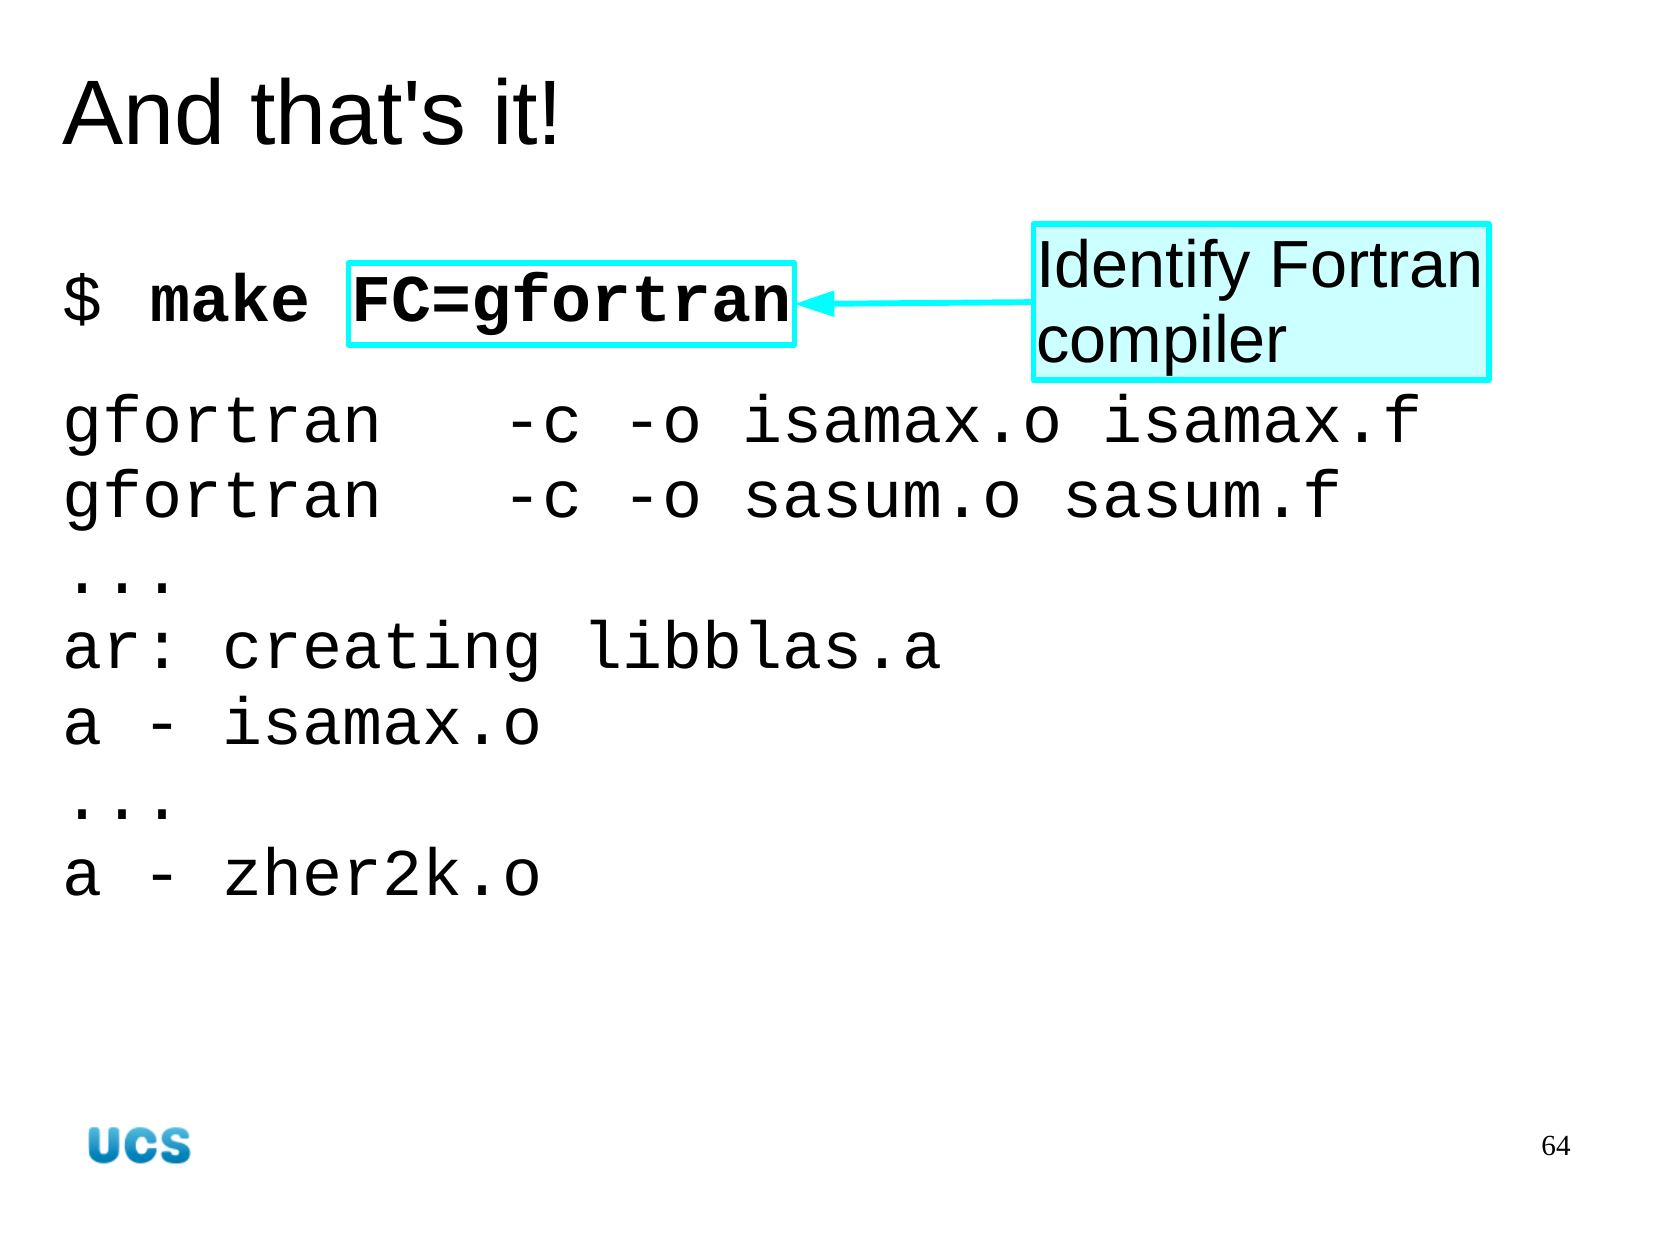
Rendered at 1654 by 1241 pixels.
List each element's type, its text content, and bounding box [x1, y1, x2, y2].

text_box FC=gfortran [348, 263, 795, 345]
text_box And that's it! [59, 59, 568, 168]
picture [88, 1126, 191, 1165]
text_box $ [59, 263, 106, 345]
text_box make [147, 263, 314, 345]
text_box Identify Fortran compiler [1033, 224, 1490, 380]
text_box gfortran -c -o isamax.o isamax.f gfortran -c -o sasum.o sasum.f ... ar: creating libblas.a a - isamax.o ... a - zher2k.o [59, 383, 1426, 919]
